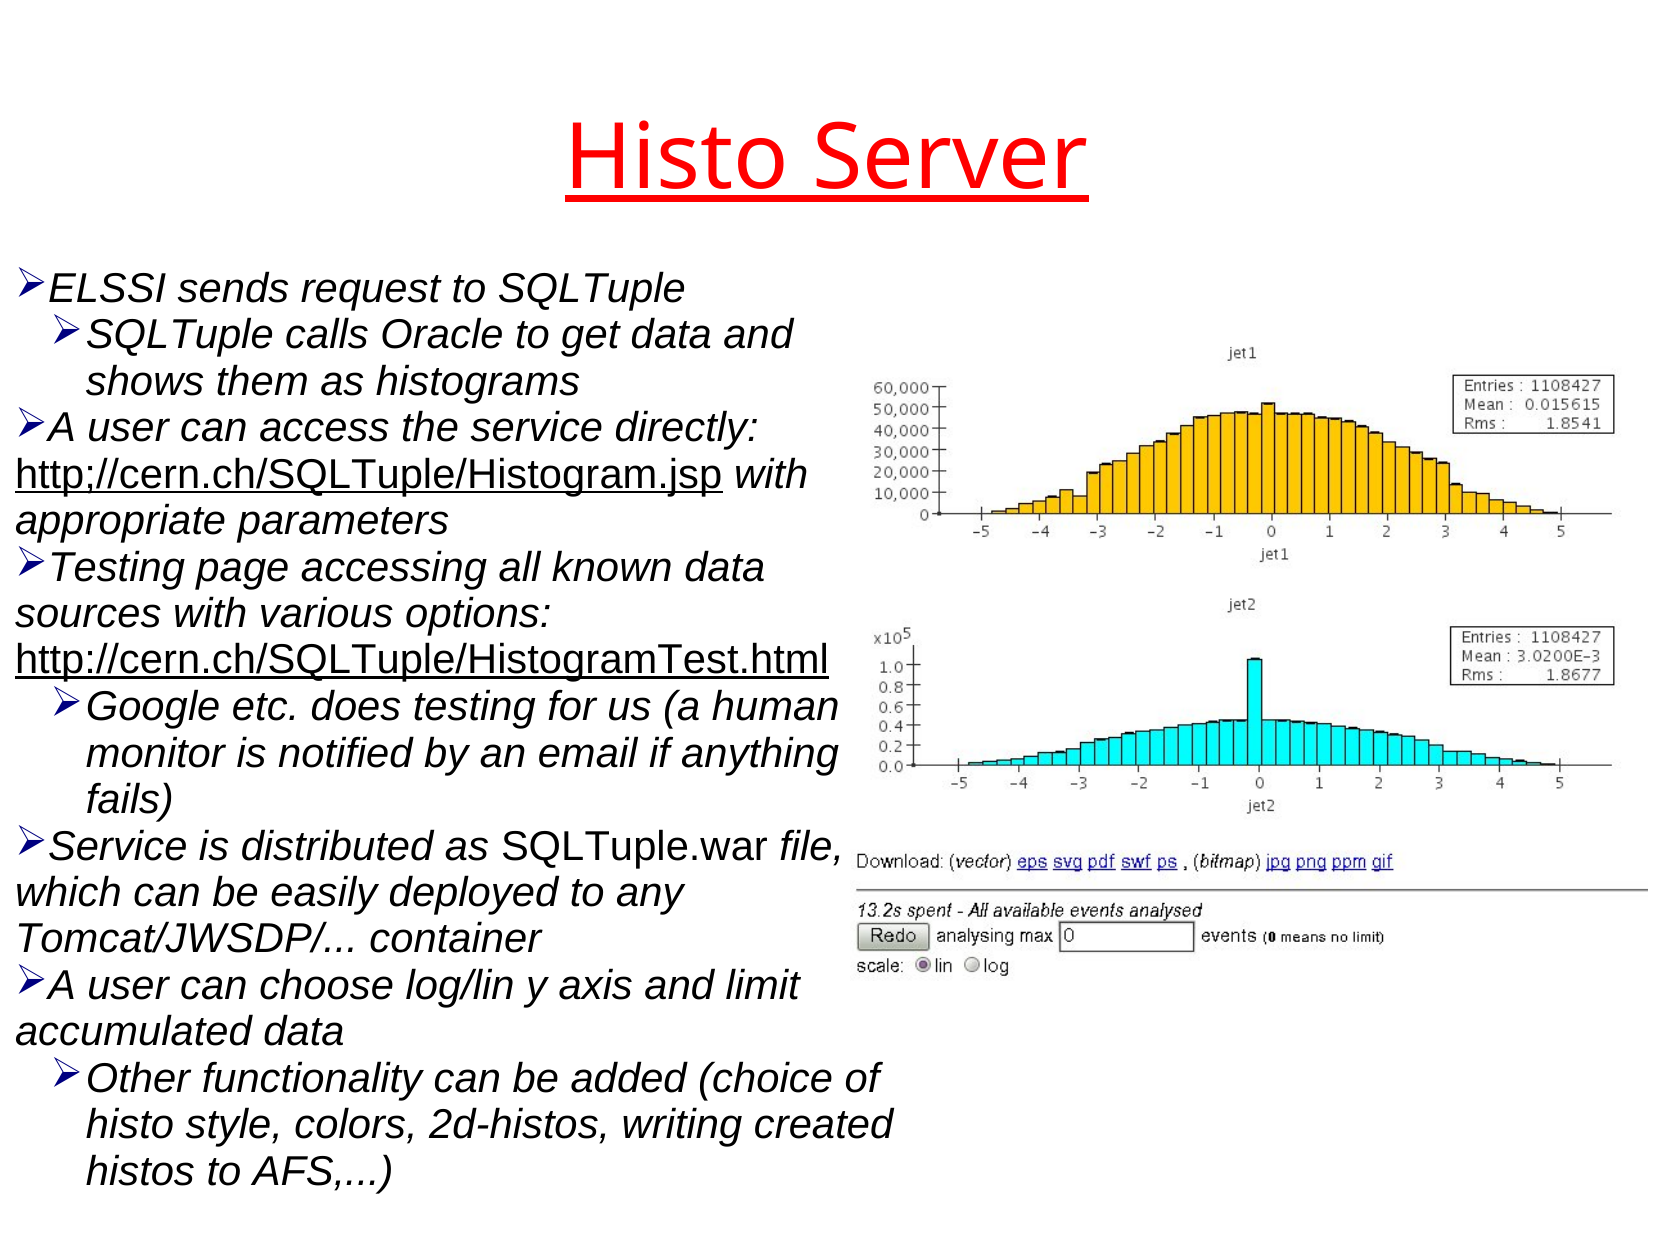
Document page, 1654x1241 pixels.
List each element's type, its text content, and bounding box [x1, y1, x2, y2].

picture [850, 327, 1648, 986]
text_box ELSSI sends request to SQLTuple SQLTuple calls Oracle to get data and shows them as histograms A user can access the service directly: http;//cern.ch/SQLTuple/Histogram.jsp with appropriate parameters Testing page accessing all known data sources with various options: http://cern.ch/SQLTuple/HistogramTest.html Google etc. does testing for us (a human monitor is notified by an email if anything fails) Service is distributed as SQLTuple.war file, which can be easily deployed to any Tomcat/JWSDP/... container A user can choose log/lin y axis and limit accumulated data Other functionality can be added (choice of histo style, colors, 2d-histos, writing created histos to AFS,...) [0, 257, 939, 1202]
title Histo Server [82, 49, 1571, 257]
